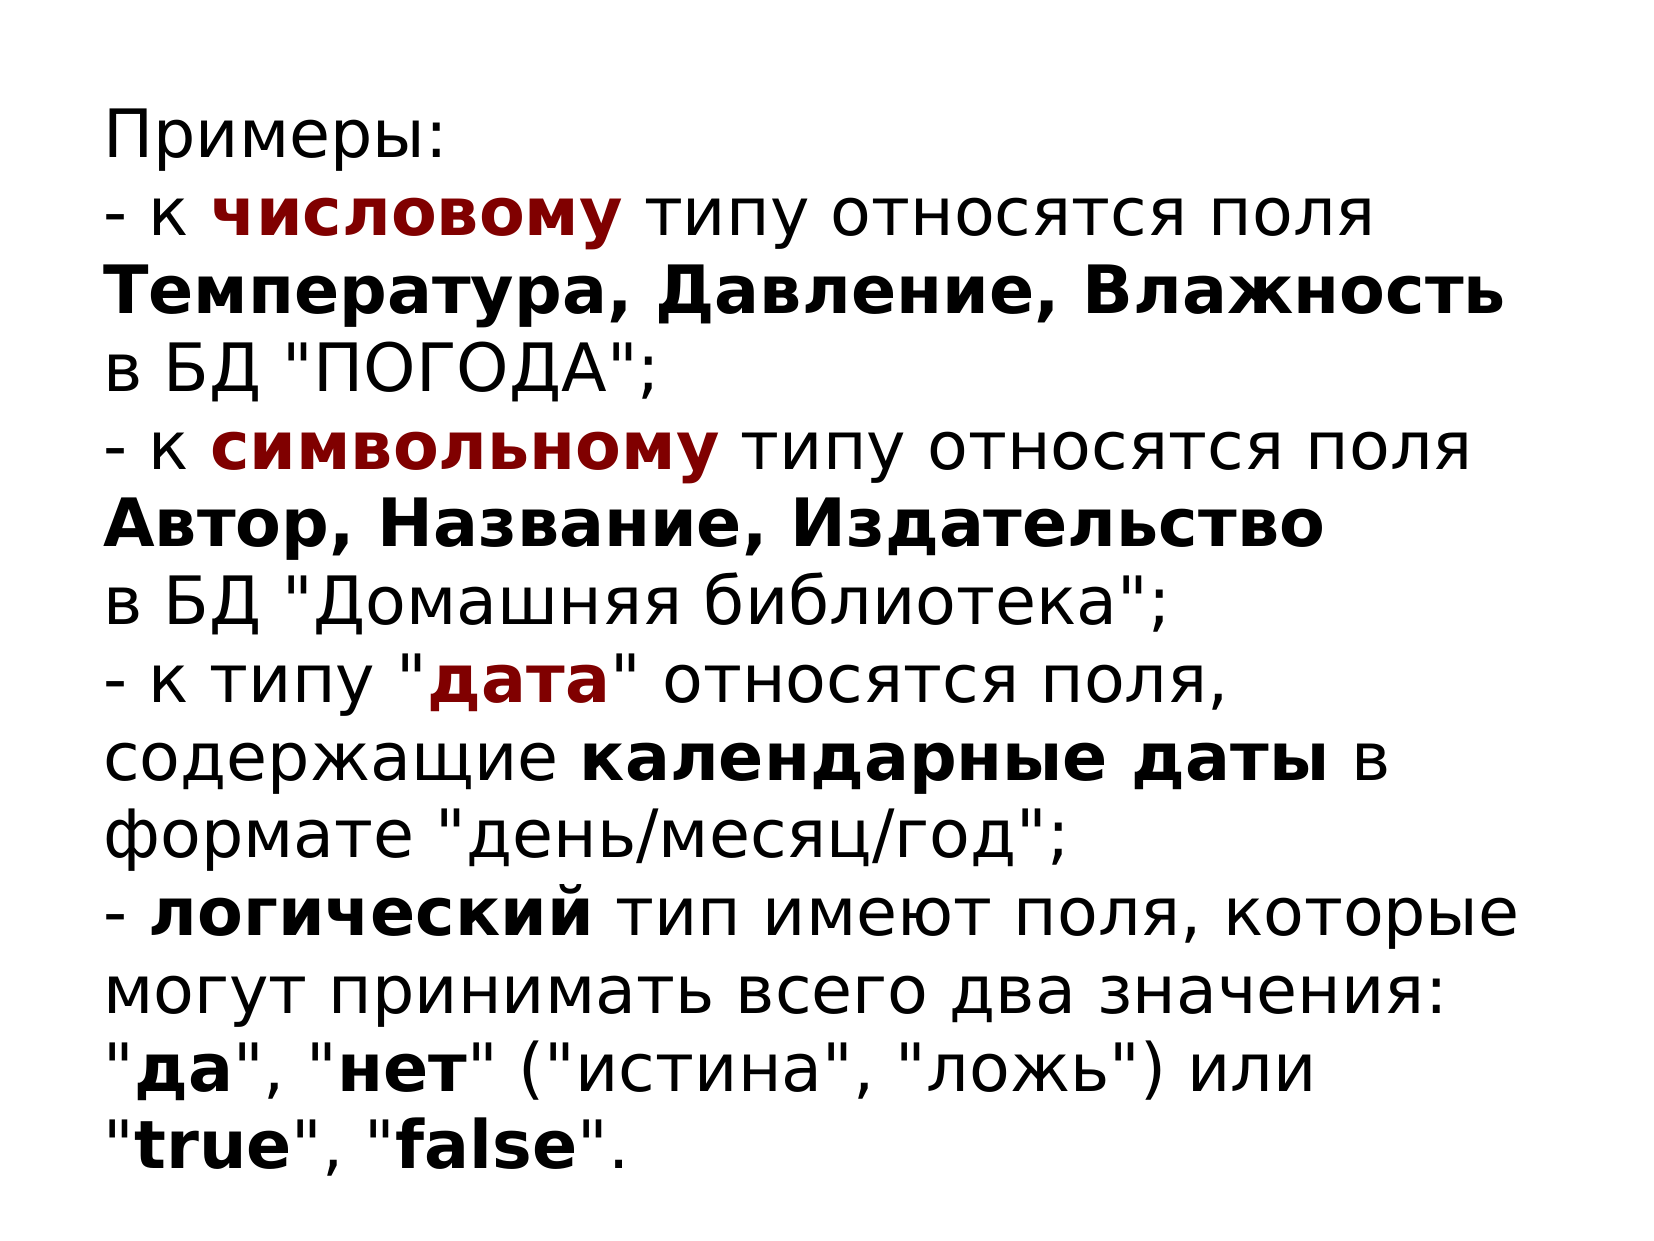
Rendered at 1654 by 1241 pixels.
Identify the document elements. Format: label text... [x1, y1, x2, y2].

text_box Примеры: - к числовому типу относятся поля Температура, Давление, Влажность в БД "ПОГОДА"; - к символьному типу относятся поля Автор, Название, Издательство в БД "Домашняя библиотека"; - к типу "дата" относятся поля, содержащие календарные даты в формате "день/месяц/год"; - логический тип имеют поля, которые могут принимать всего два значения: "да", "нет" ("истина", "ложь") или "true", "false". [88, 88, 1625, 1193]
